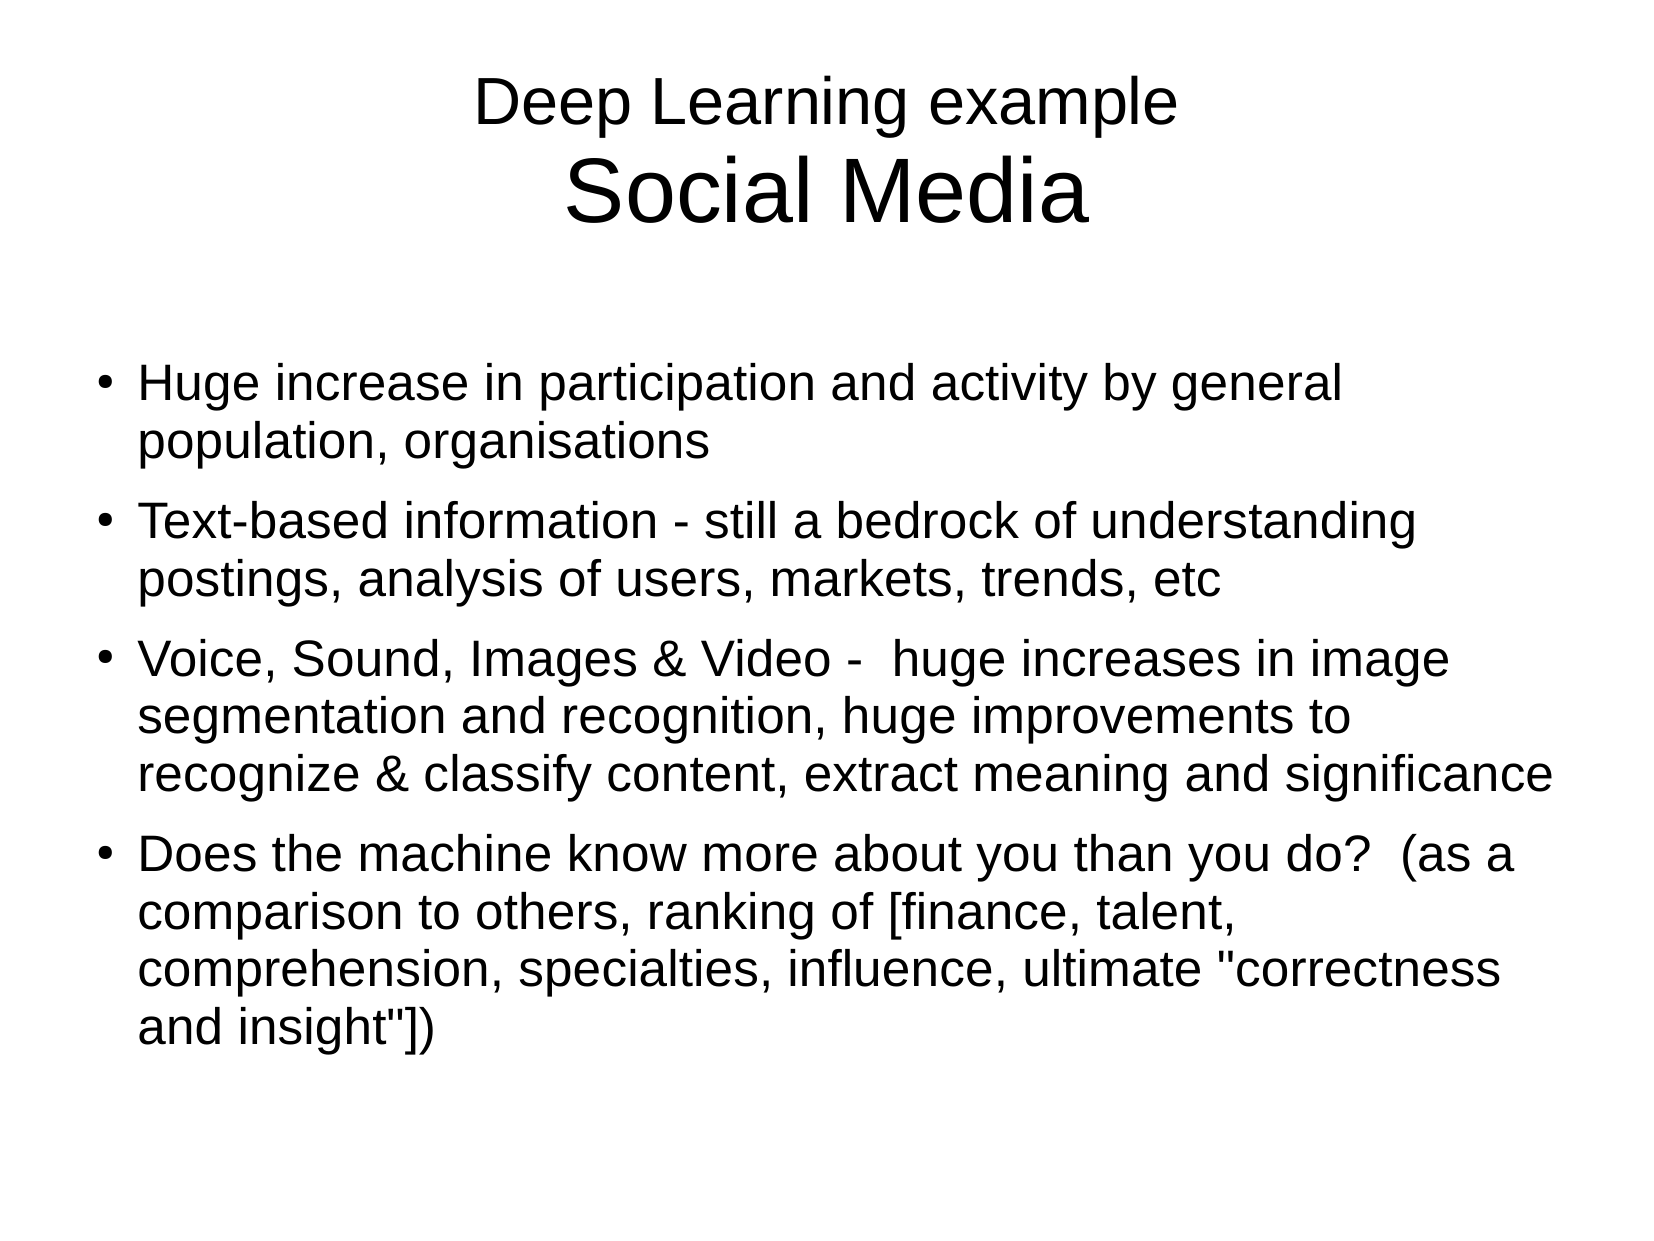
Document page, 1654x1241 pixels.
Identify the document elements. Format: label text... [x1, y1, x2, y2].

title Deep Learning example Social Media [82, 49, 1571, 257]
list Huge increase in participation and activity by general population, organisations Text-based information - still a bedrock of understanding postings, analysis of users, markets, trends, etc Voice, Sound, Images & Video - huge increases in image segmentation and recognition, huge improvements to recognize & classify content, extract meaning and significance Does the machine know more about you than you do? (as a comparison to others, ranking of [finance, talent, comprehension, specialties, influence, ultimate "correctness and insight"]) [82, 354, 1571, 1074]
